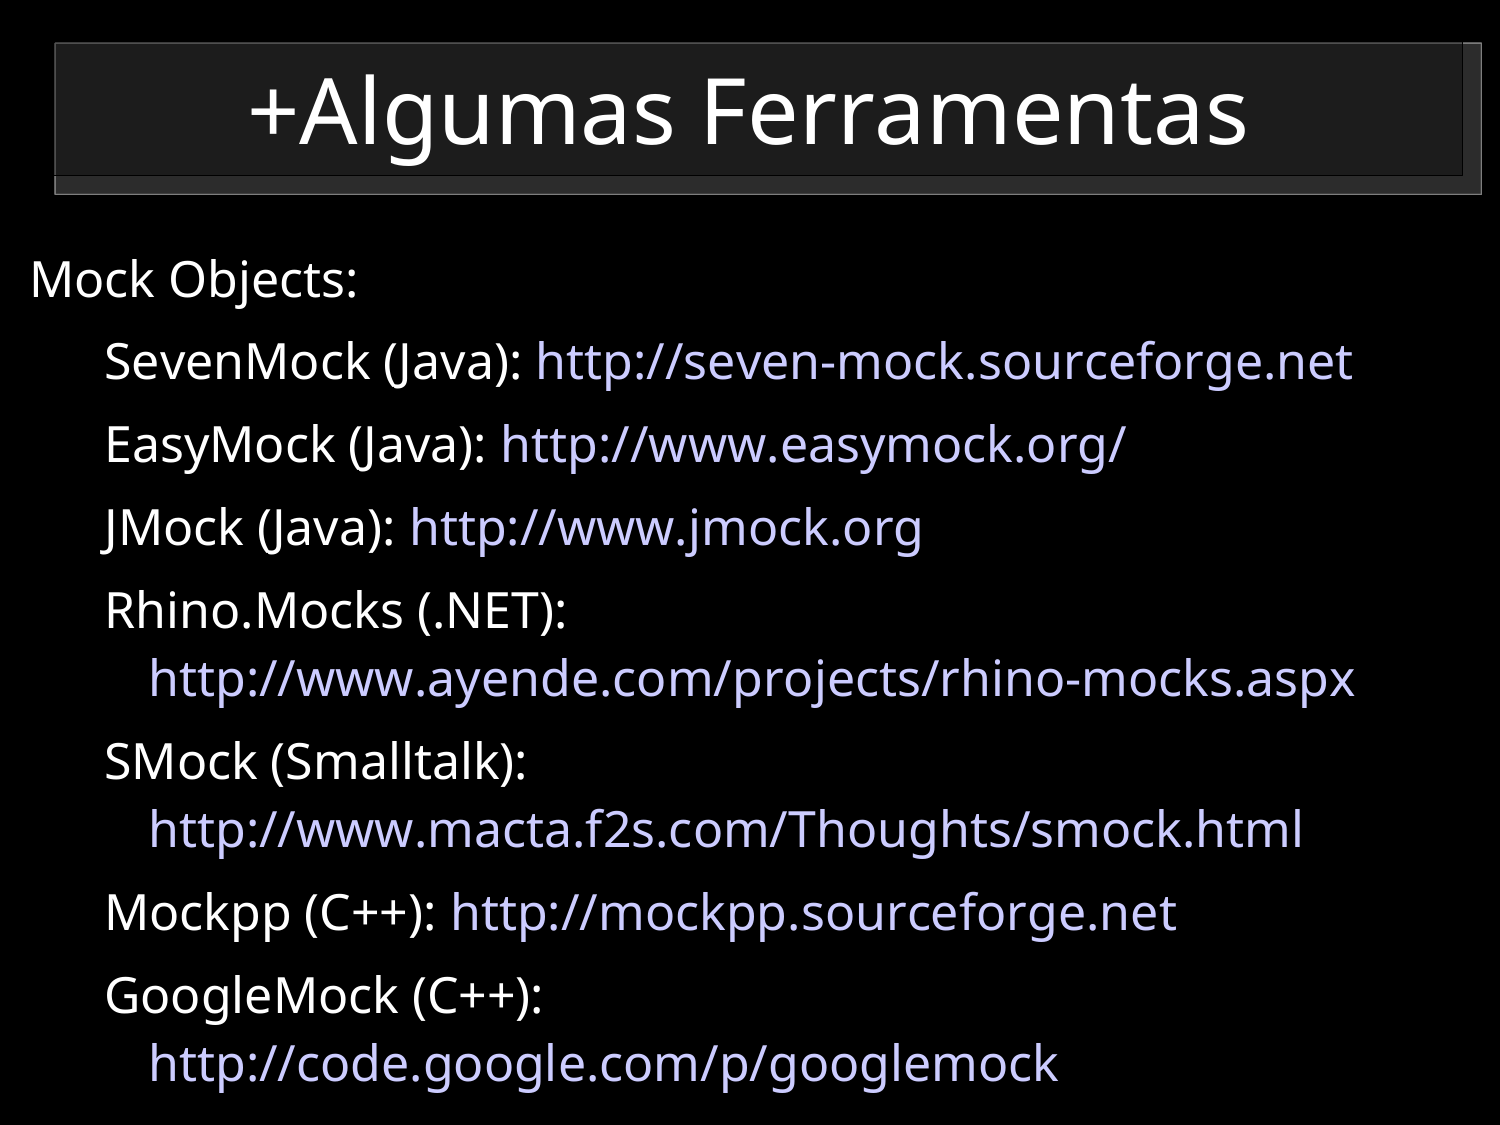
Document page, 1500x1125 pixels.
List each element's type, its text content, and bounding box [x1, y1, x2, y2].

list Mock Objects: SevenMock (Java): http://seven-mock.sourceforge.net EasyMock (Java): http://www.easymock.org/ JMock (Java): http://www.jmock.org Rhino.Mocks (.NET): http://www.ayende.com/projects/rhino-mocks.aspx SMock (Smalltalk): http://www.macta.f2s.com/Thoughts/smock.html Mockpp (C++): http://mockpp.sourceforge.net GoogleMock (C++): http://code.google.com/p/googlemock [29, 243, 1469, 1073]
title +Algumas Ferramentas [29, 38, 1469, 180]
